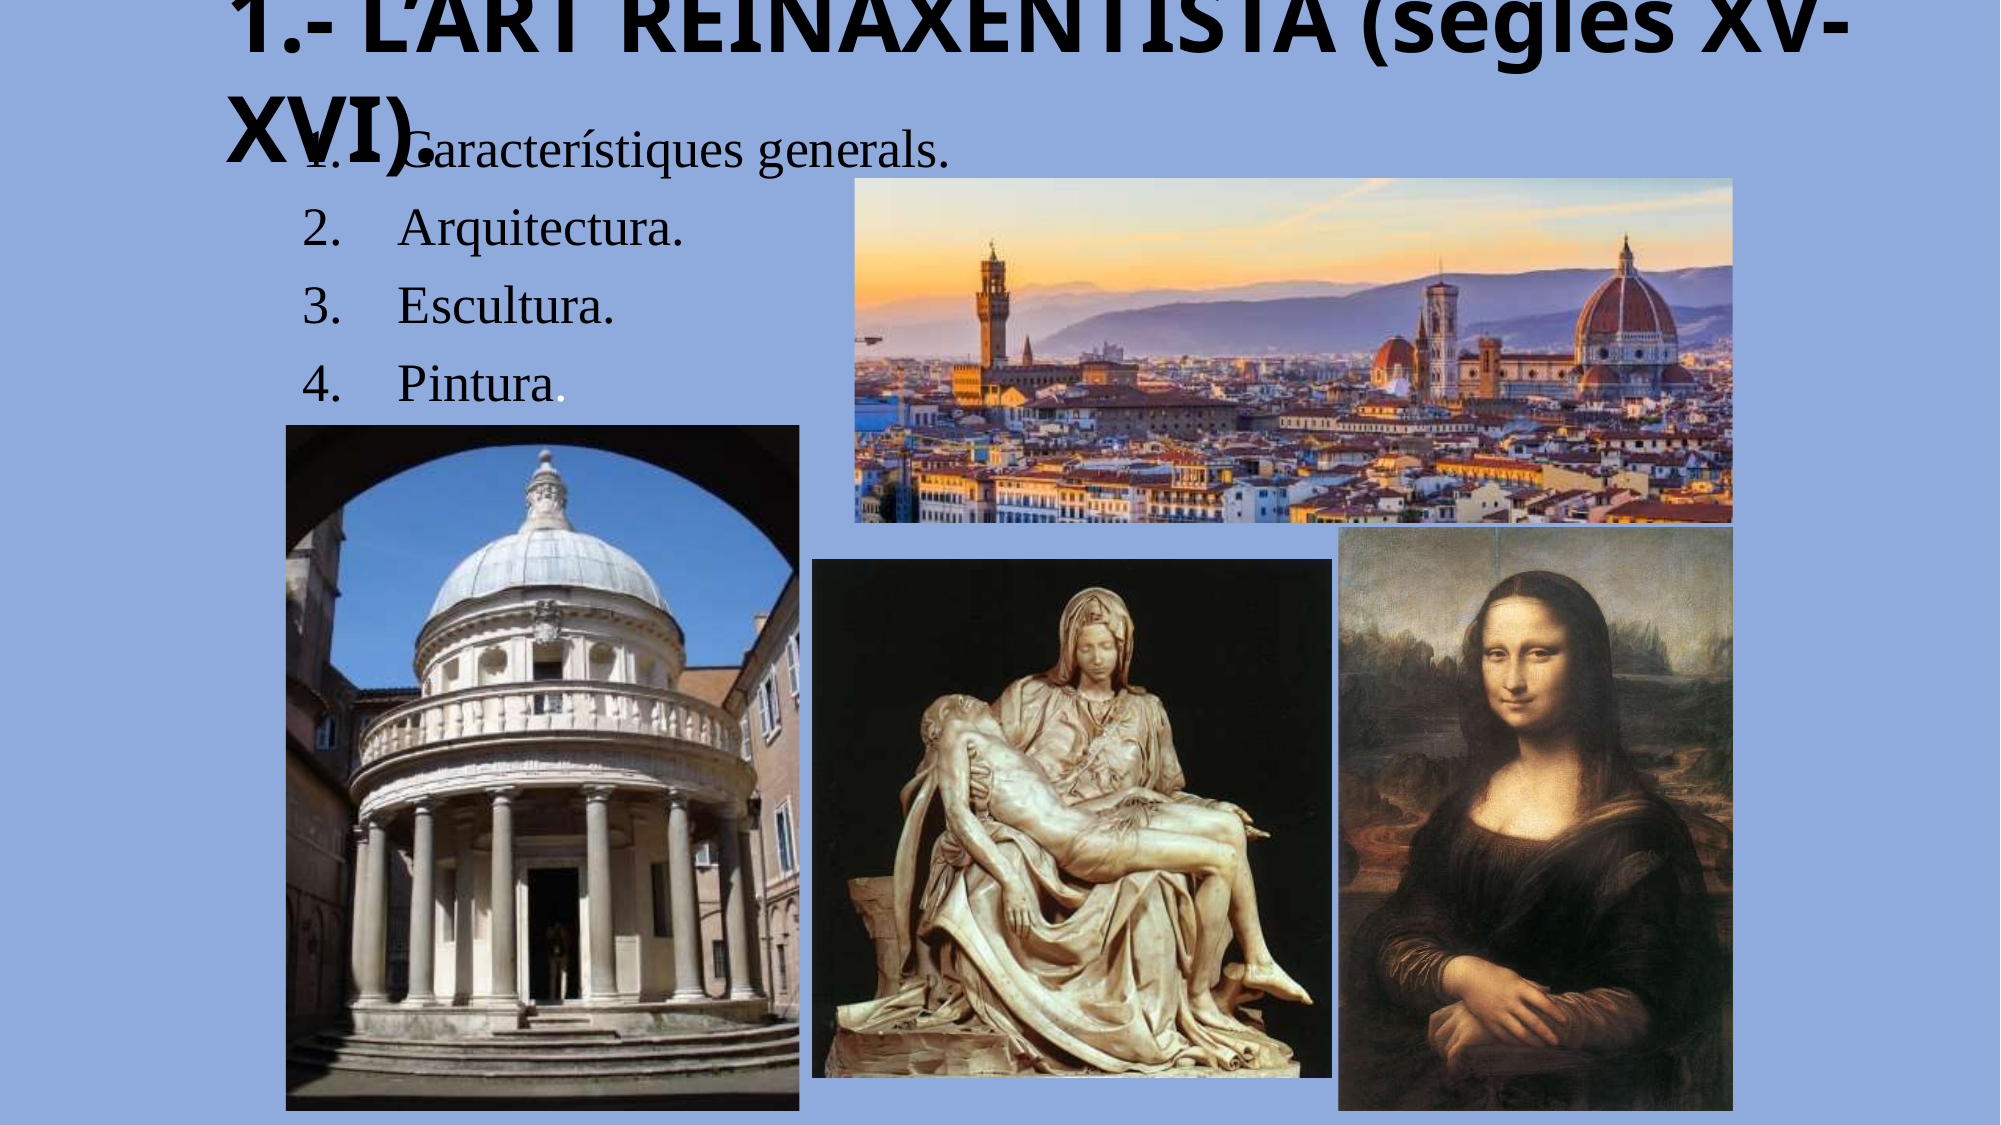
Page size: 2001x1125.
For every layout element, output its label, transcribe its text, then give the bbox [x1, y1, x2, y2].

text_box [286, 426, 799, 1110]
title 1.- L’ART REINAXENTISTA (segles XV-XVI). [224, 13, 1867, 127]
text_box [812, 559, 1332, 1078]
text_box [855, 179, 1733, 523]
text_box Característiques generals. Arquitectura. Escultura. Pintura. [298, 98, 955, 415]
text_box [1338, 527, 1733, 1110]
